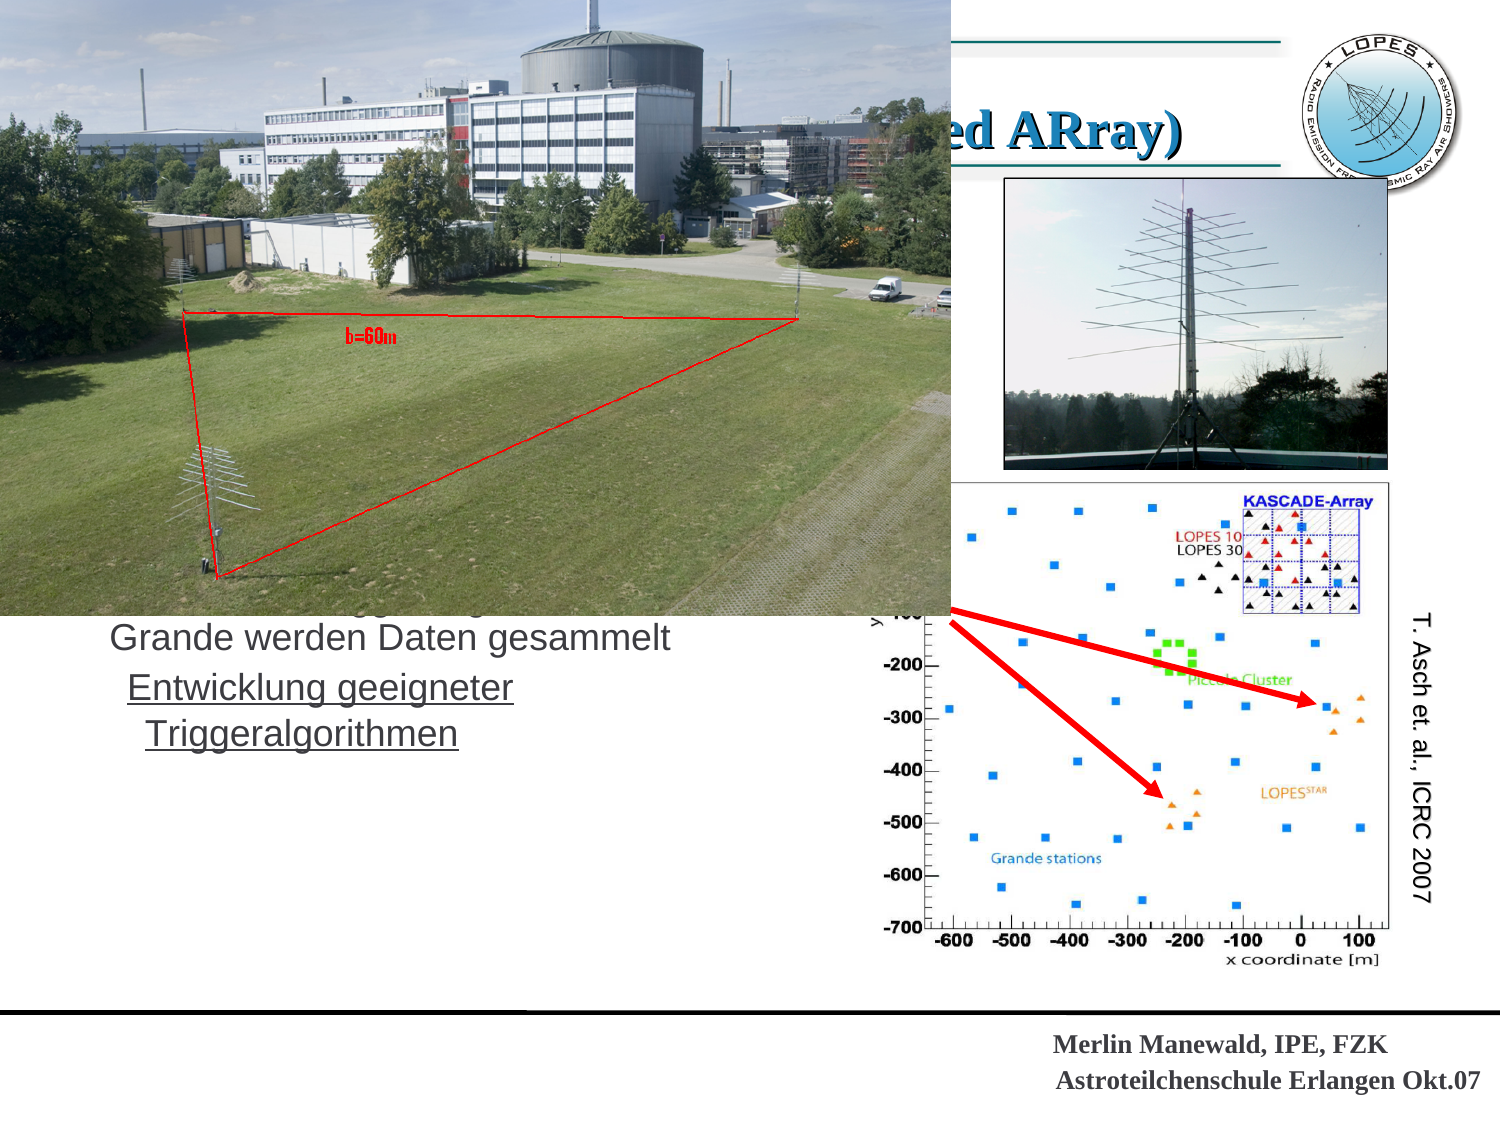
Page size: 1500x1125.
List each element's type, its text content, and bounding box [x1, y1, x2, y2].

text_box T. Asch et. al., ICRC 2007 [1400, 597, 1440, 919]
picture [0, 0, 1463, 975]
text_box Umfasst 2 Antennenfelder à 4 LPD-Antennen 2 Kanäle/Antenne (N/S &O/W) Analoger Schwellwerttrigger: Triggerrate wird von RFI (Radio Frequency Interference) dominiert Mittels Fremdtriggerung durch KASCADE-Grande werden Daten gesammelt Entwicklung geeigneter Triggeralgorithmen [76, 616, 827, 827]
text_box 3. LOPESSTAR (SelfTriggered ARray) [951, 37, 1313, 224]
